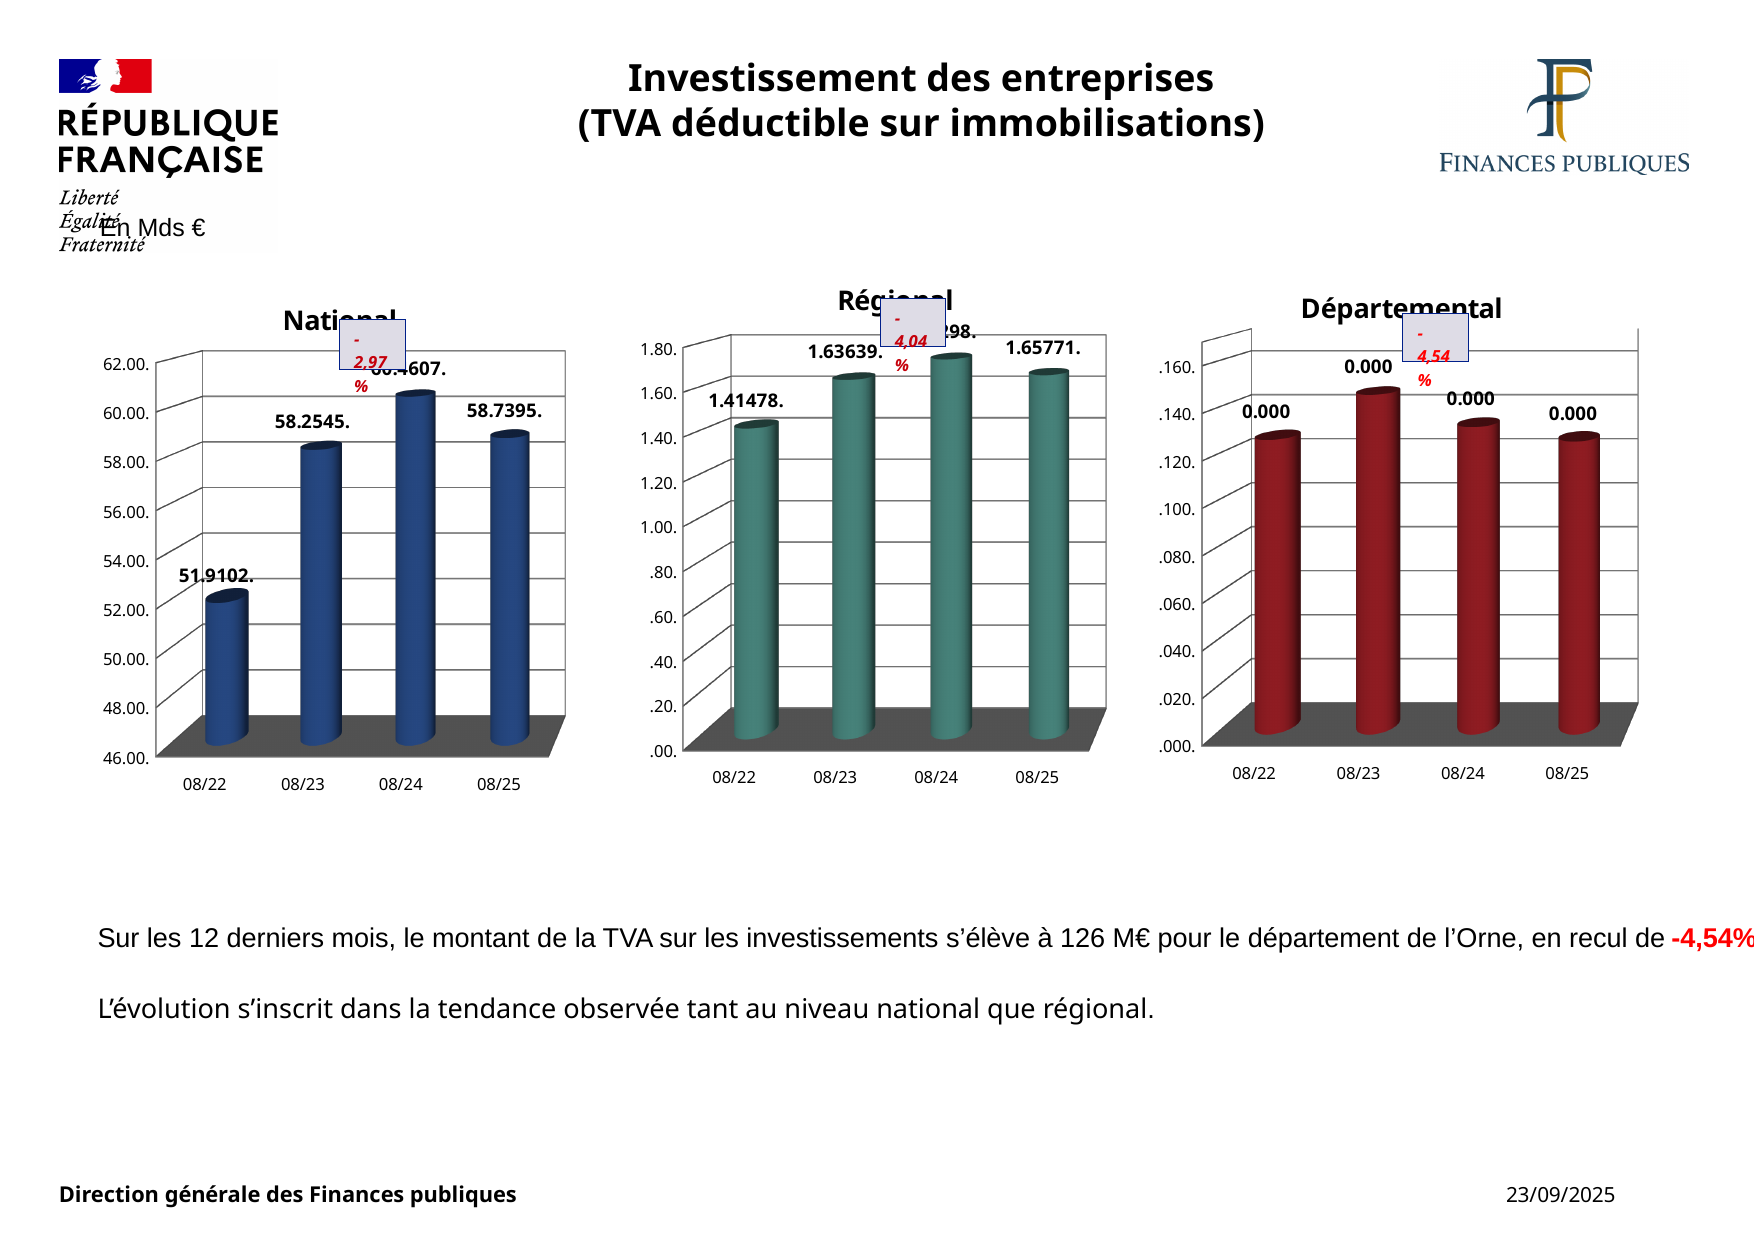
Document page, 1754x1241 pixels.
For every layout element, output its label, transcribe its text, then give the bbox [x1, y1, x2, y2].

title Investissement des entreprises (TVA déductible sur immobilisations) [177, 49, 1667, 148]
text_box Sur les 12 derniers mois, le montant de la TVA sur les investissements s’élève à 126 M€ pour le département de l’Orne, en recul de -4,54% par rapport à la situation en août 2024. L’évolution s’inscrit dans la tendance observée tant au niveau national que régional. [82, 915, 1679, 1104]
text_box En Mds € [85, 206, 237, 253]
chart [88, 274, 591, 857]
chart [1149, 263, 1654, 825]
chart [620, 265, 1122, 827]
